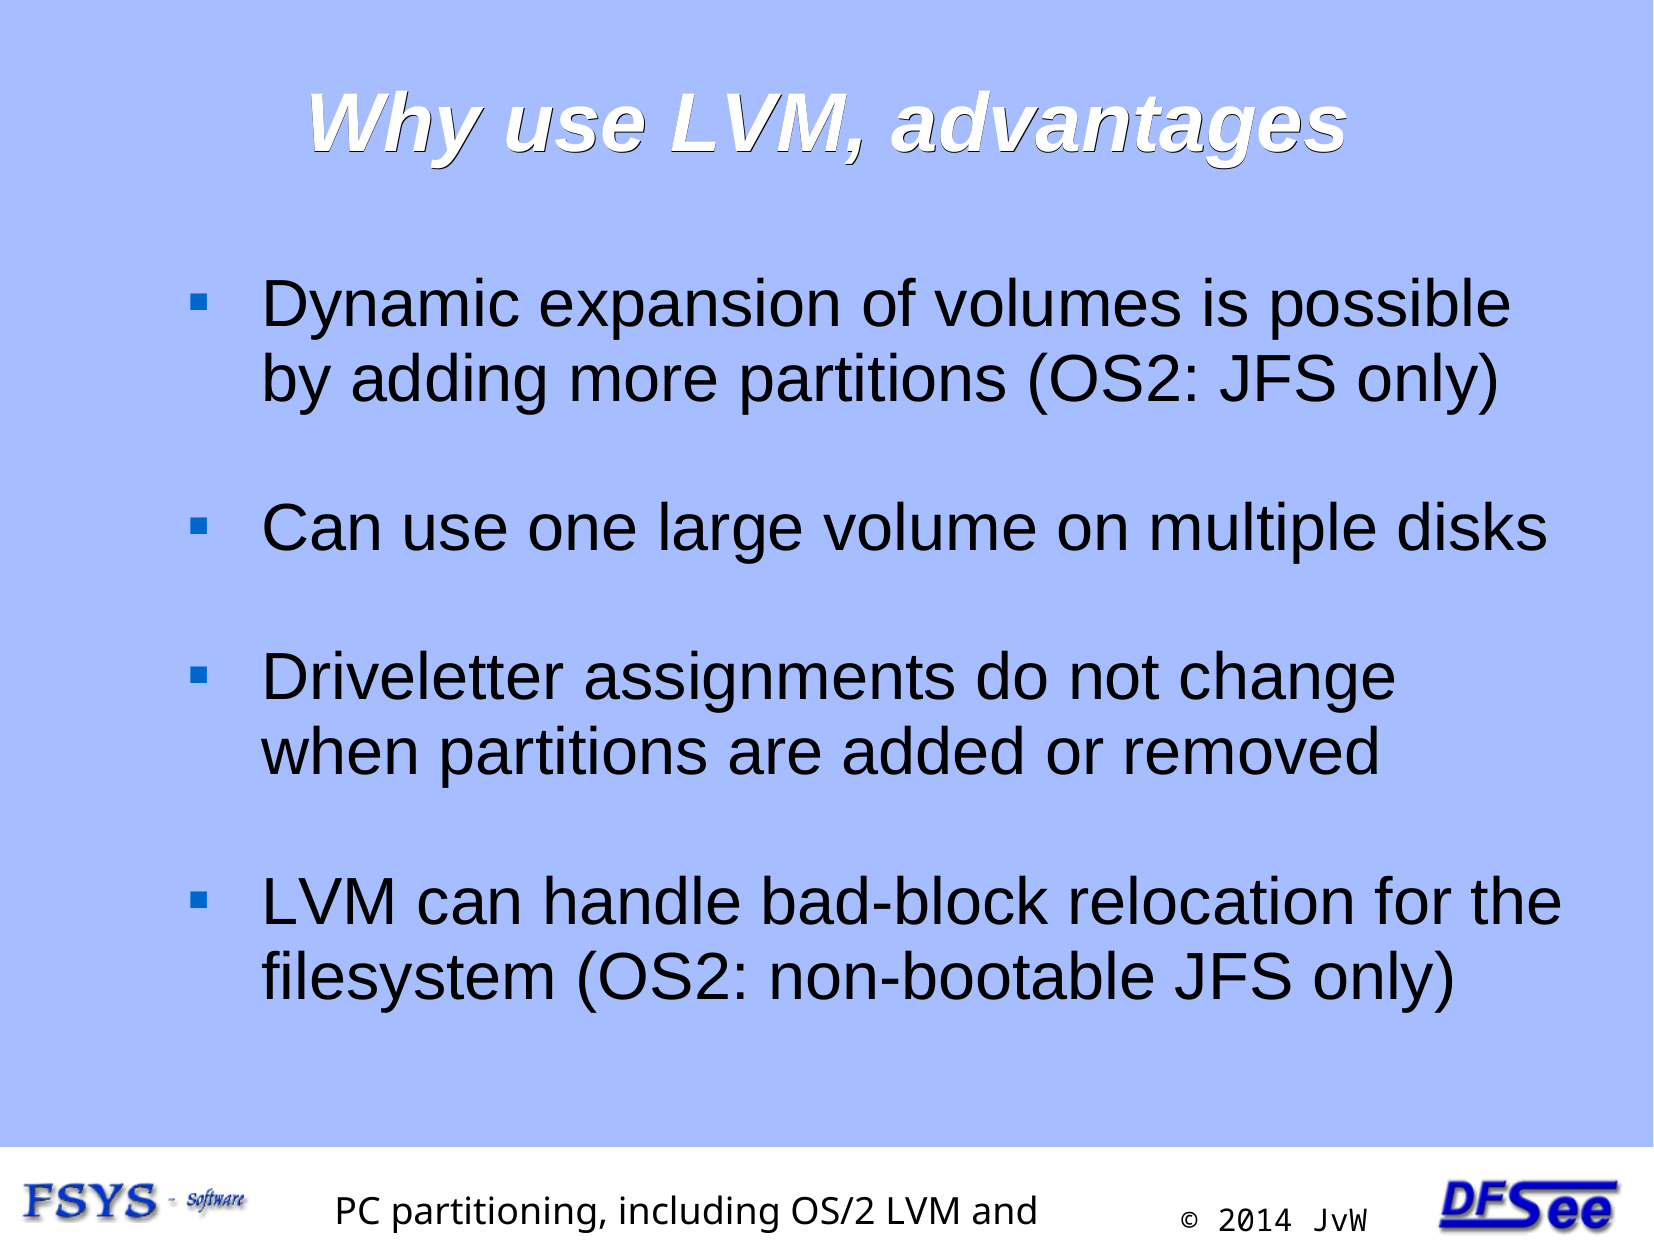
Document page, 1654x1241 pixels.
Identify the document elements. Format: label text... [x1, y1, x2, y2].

picture [1434, 1177, 1623, 1241]
picture [18, 1178, 254, 1223]
title Why use LVM, advantages [121, 19, 1534, 227]
list Dynamic expansion of volumes is possible by adding more partitions (OS2: JFS only) Can use one large volume on multiple disks Driveletter assignments do not change when partitions are added or removed LVM can handle bad-block relocation for the filesystem (OS2: non-bootable JFS only) [178, 265, 1570, 1147]
